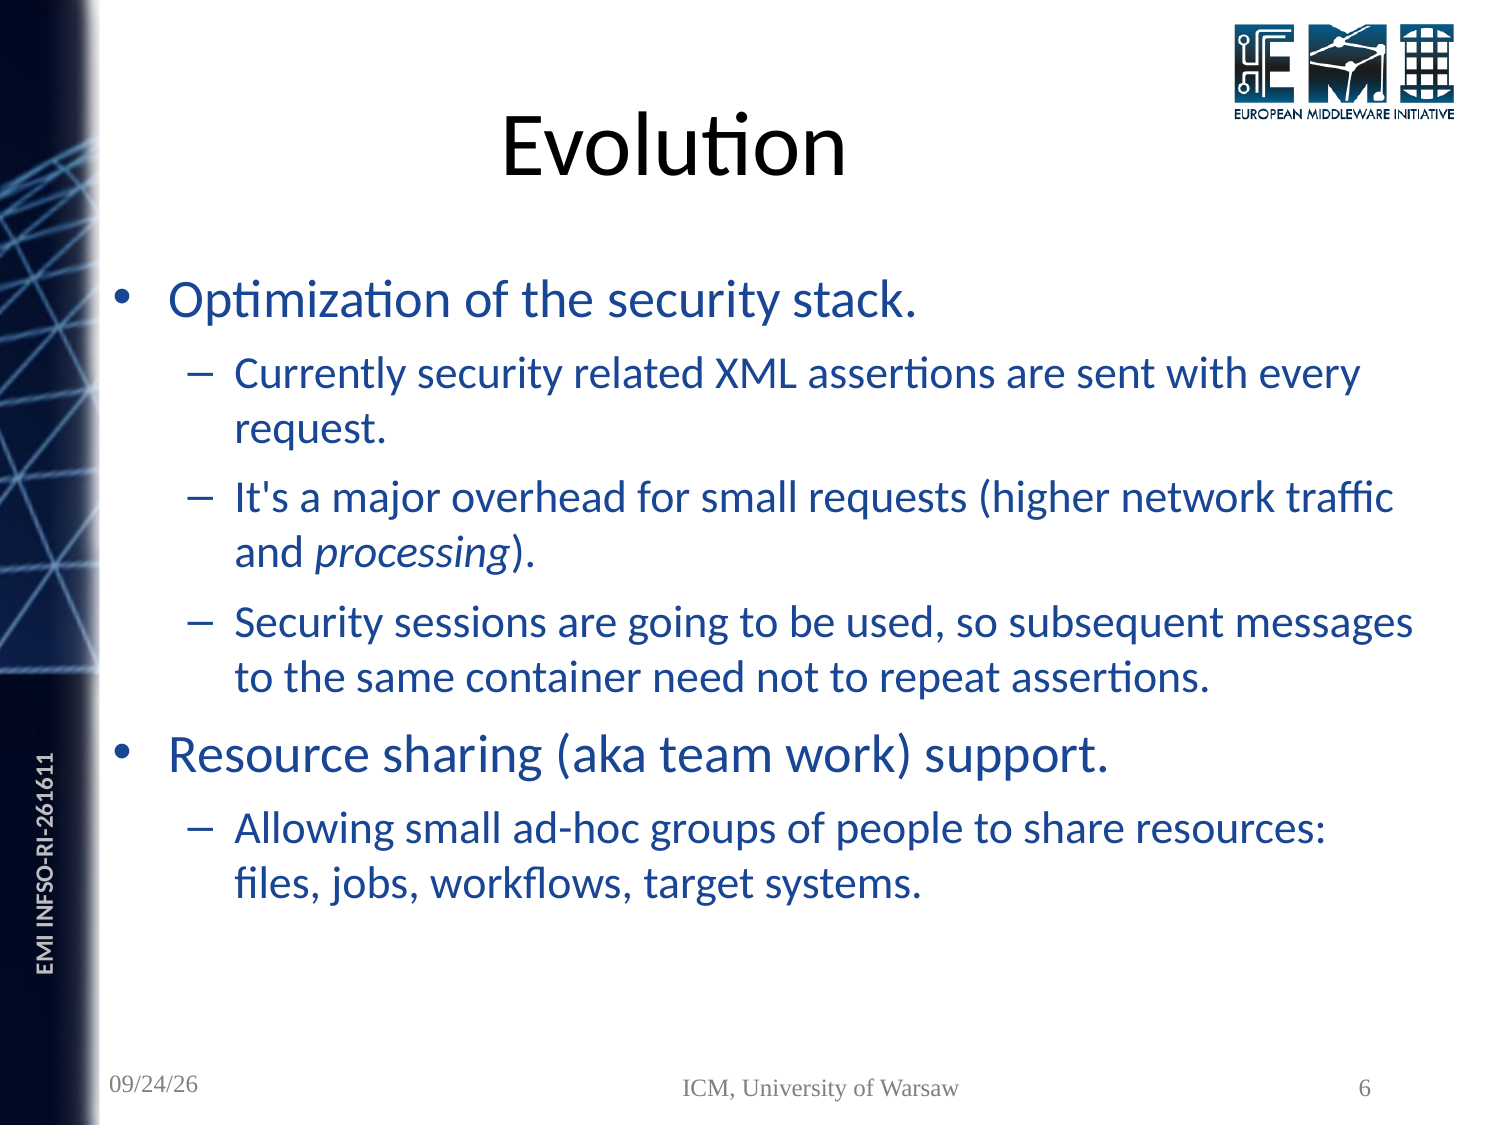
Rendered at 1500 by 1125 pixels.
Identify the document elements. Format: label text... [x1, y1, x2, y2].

list Optimization of the security stack. Currently security related XML assertions are sent with every request. It's a major overhead for small requests (higher network traffic and processing). Security sessions are going to be used, so subsequent messages to the same container need not to repeat assertions. Resource sharing (aka team work) support. Allowing small ad-hoc groups of people to share resources: files, jobs, workflows, target systems. [112, 263, 1425, 991]
title Evolution [112, 52, 1238, 226]
picture [1185, 8, 1500, 140]
picture [0, 0, 111, 1125]
